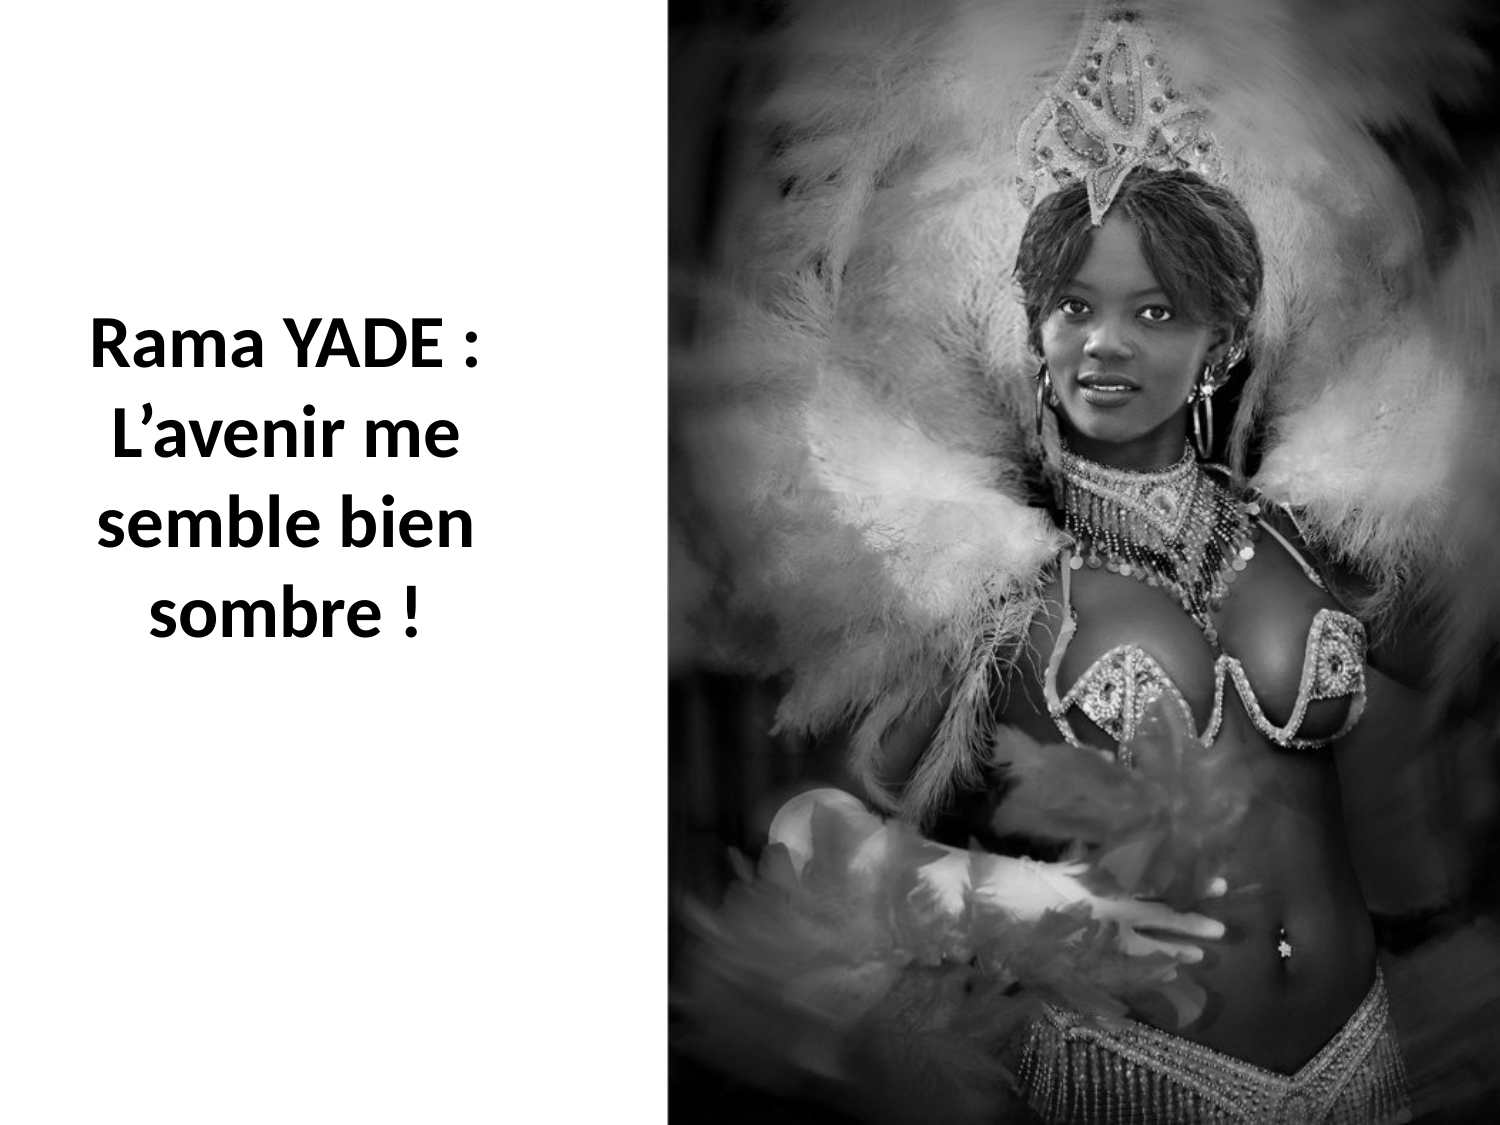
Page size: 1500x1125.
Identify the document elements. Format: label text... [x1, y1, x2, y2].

picture [667, 0, 1500, 1125]
title Rama YADE : L’avenir me semble bien sombre ! [64, 0, 508, 1125]
